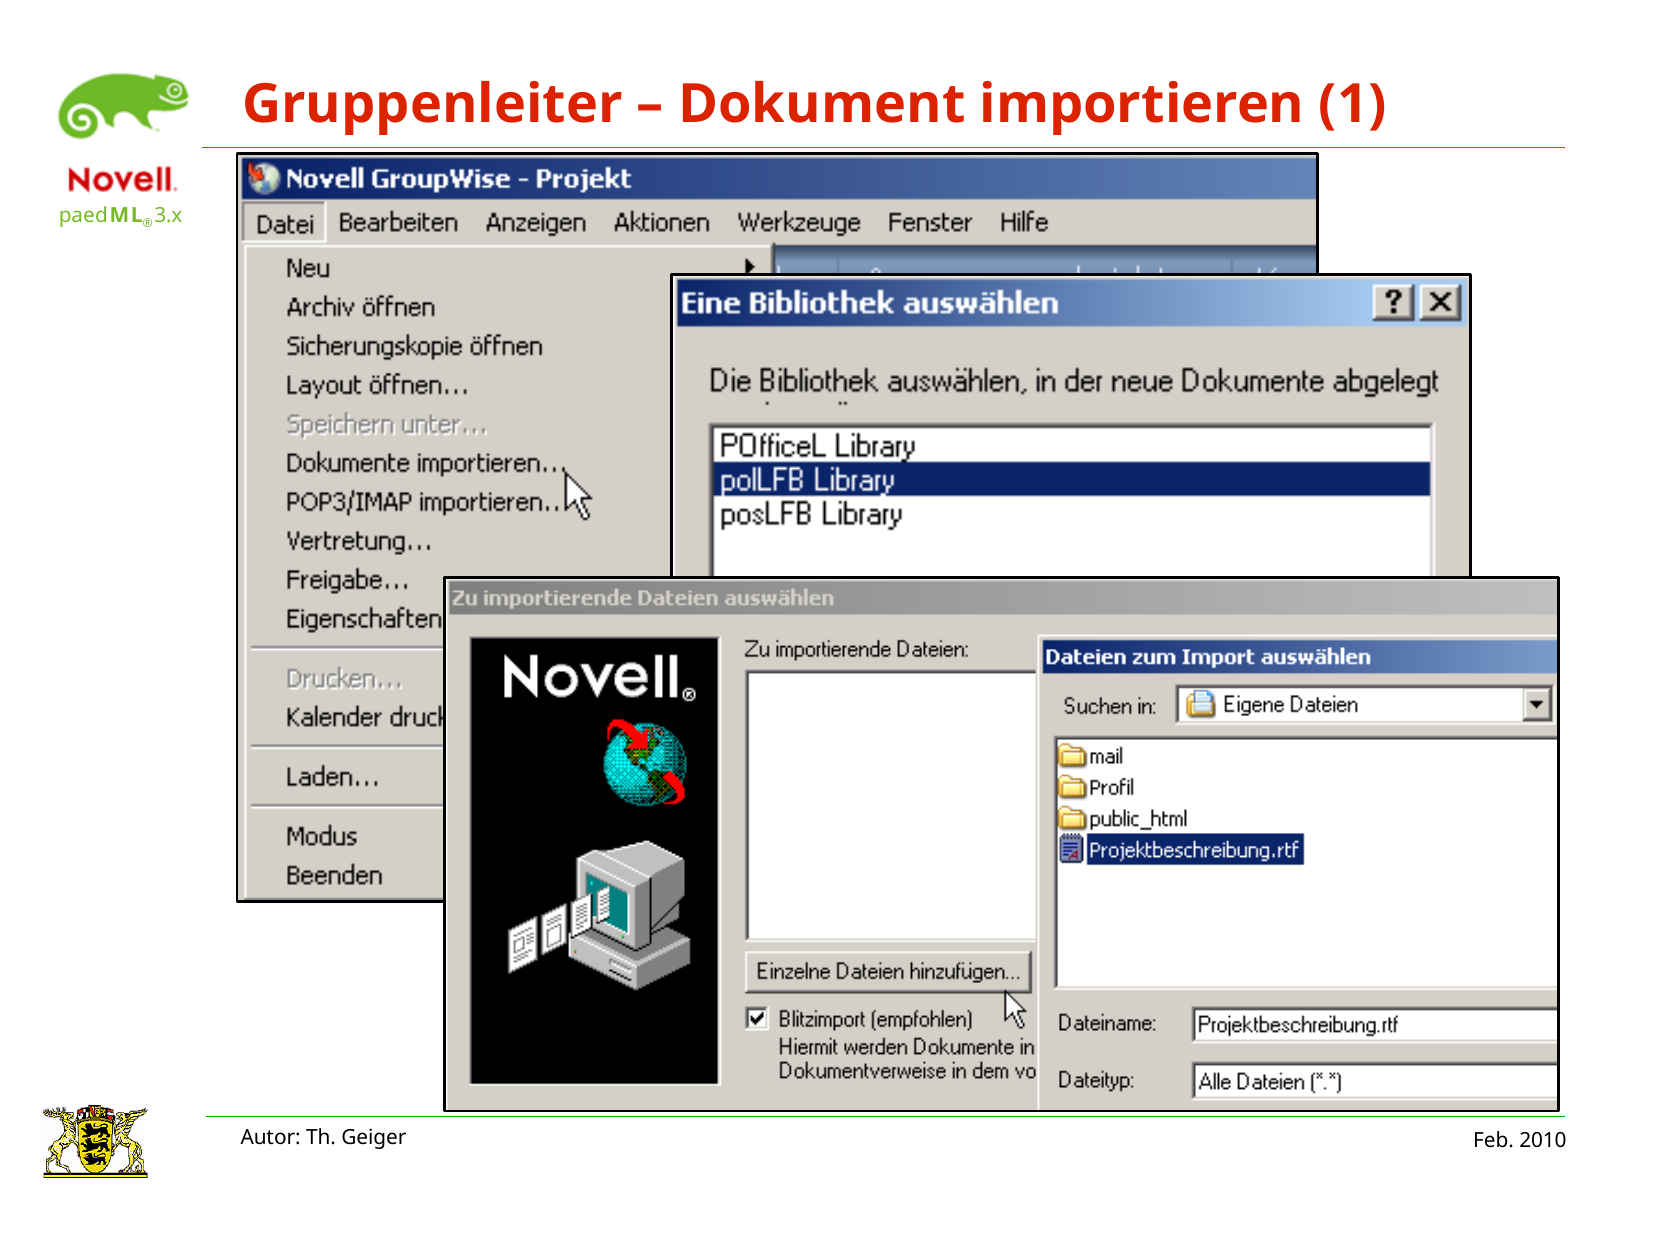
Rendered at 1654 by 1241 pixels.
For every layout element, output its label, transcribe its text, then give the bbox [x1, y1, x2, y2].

picture [41, 1104, 148, 1180]
picture [446, 578, 1558, 1110]
picture [238, 154, 1316, 901]
picture [44, 56, 202, 214]
title Gruppenleiter – Dokument importieren (1) [242, 67, 1577, 136]
picture [673, 276, 1470, 576]
